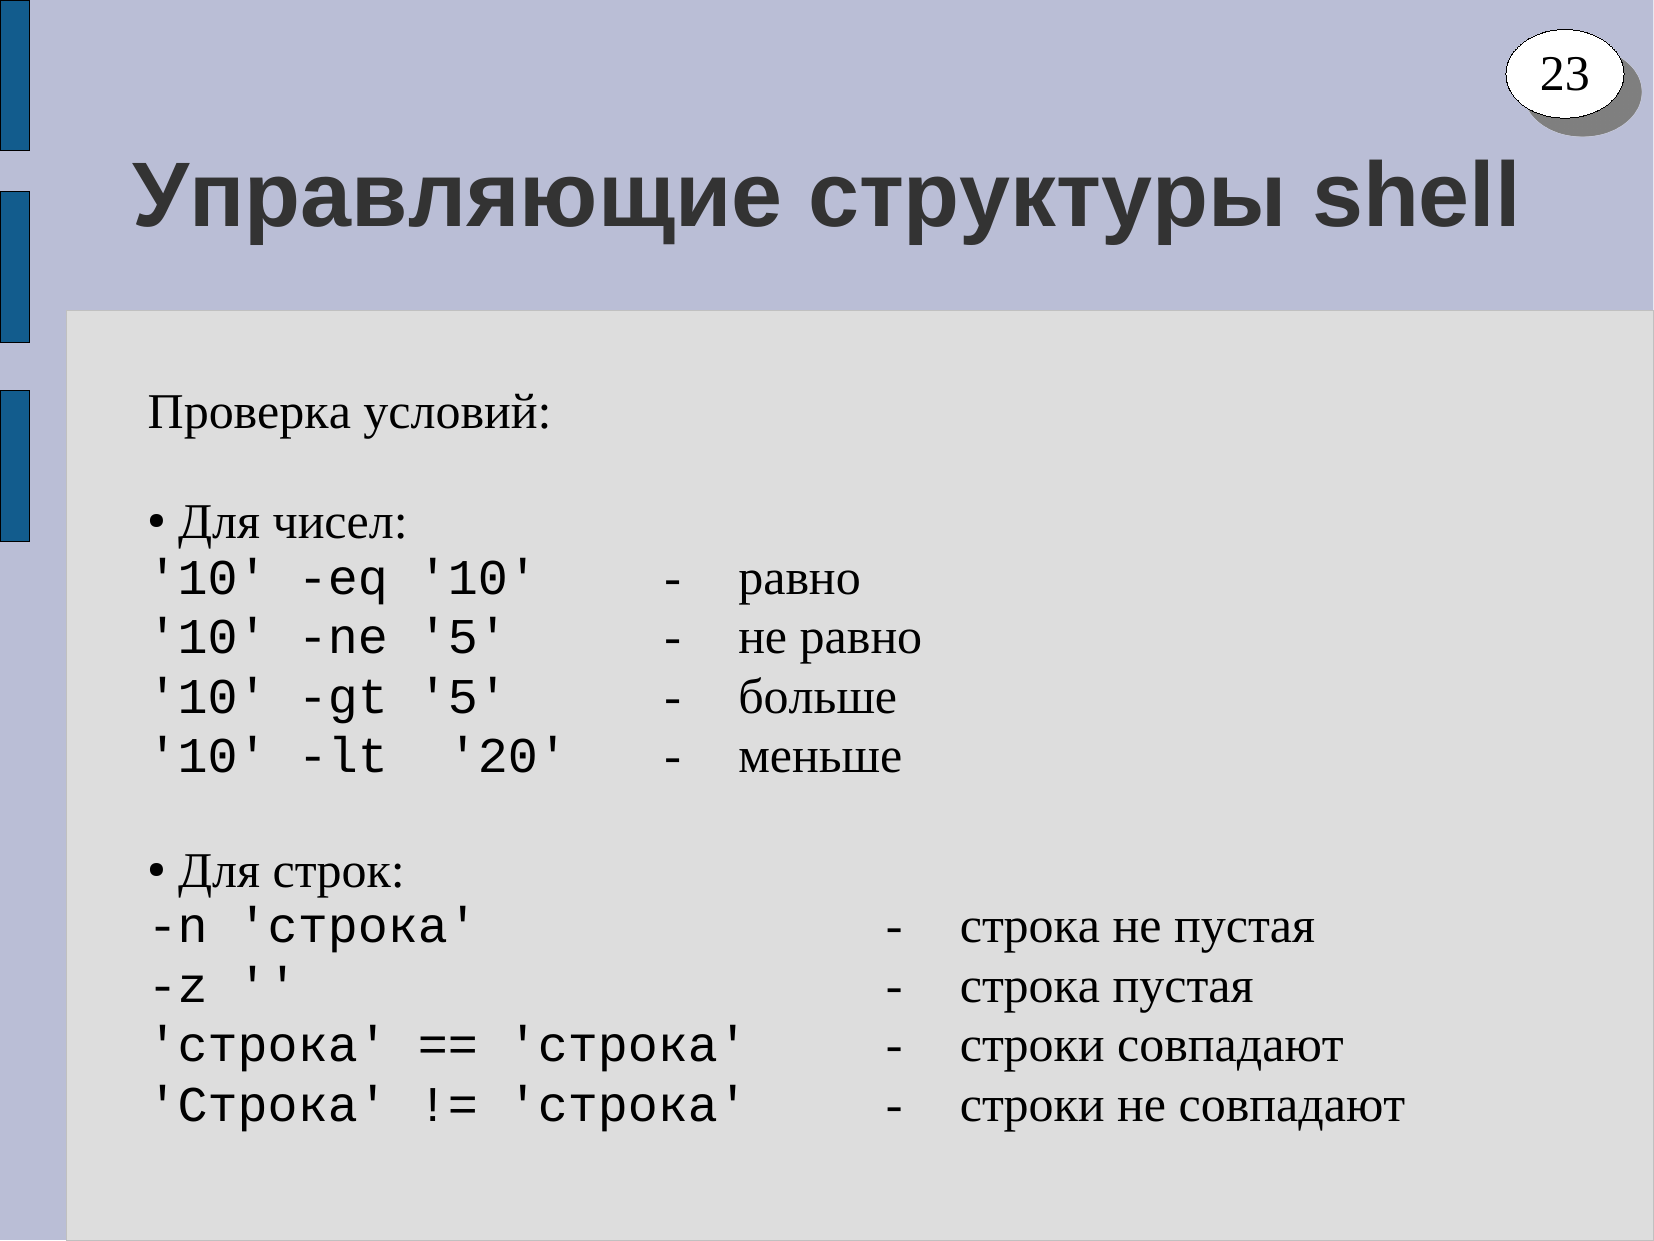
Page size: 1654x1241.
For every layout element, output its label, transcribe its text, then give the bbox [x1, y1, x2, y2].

text_box Проверка условий: Для чисел: '10' -eq '10' - равно '10' -ne '5' - не равно '10' -gt '5' - больше '10' -lt '20' - меньше Для строк: -n 'строка' - строка не пустая -z '' - строка пустая 'строка' == 'строка' - строки совпадают 'Строка' != 'строка' - строки не совпадают [147, 383, 1406, 1137]
title Управляющие структуры shell [121, 91, 1534, 299]
text_box 23 [1505, 29, 1625, 119]
